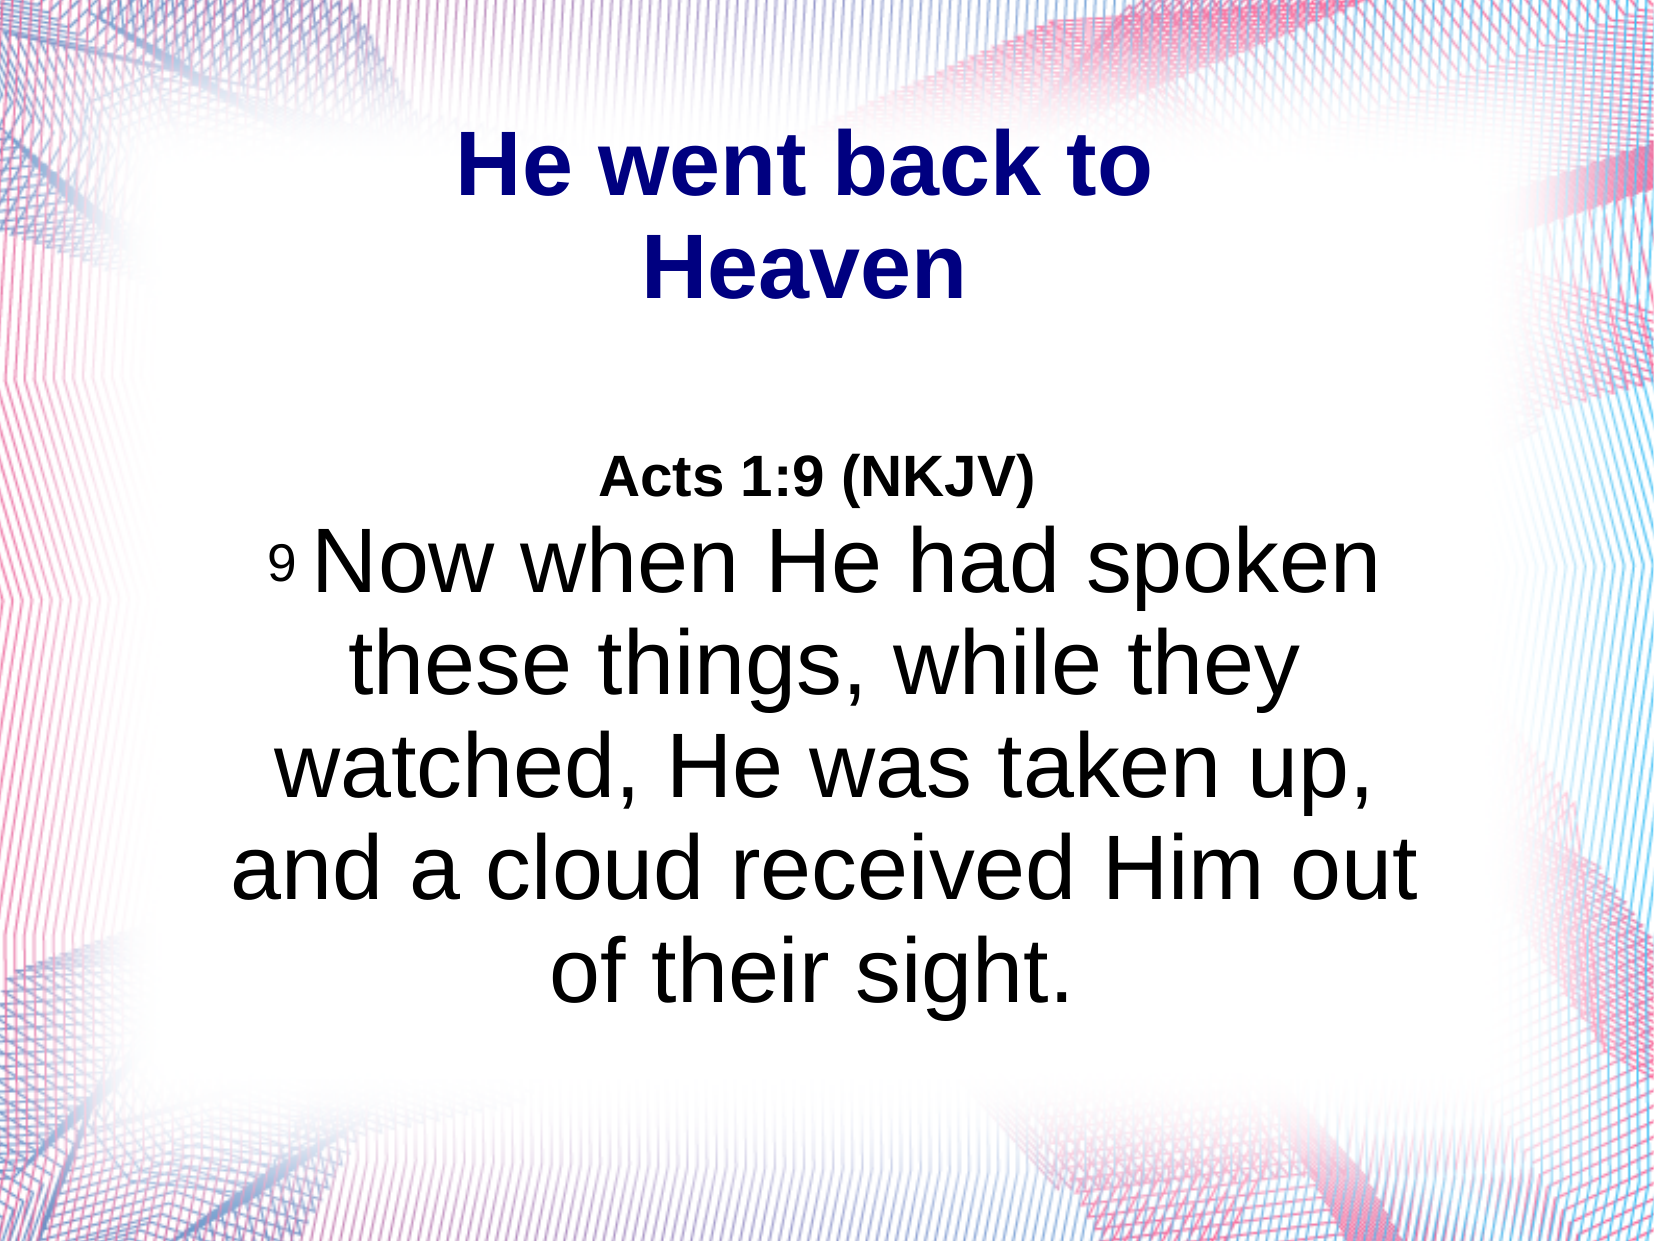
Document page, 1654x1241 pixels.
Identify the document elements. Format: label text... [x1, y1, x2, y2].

subtitle Acts 1:9 (NKJV) 9 Now when He had spoken these things, while they watched, He was taken up, and a cloud received Him out of their sight. [187, 443, 1464, 1126]
picture [0, 0, 1654, 1241]
title He went back to Heaven [300, 112, 1310, 318]
